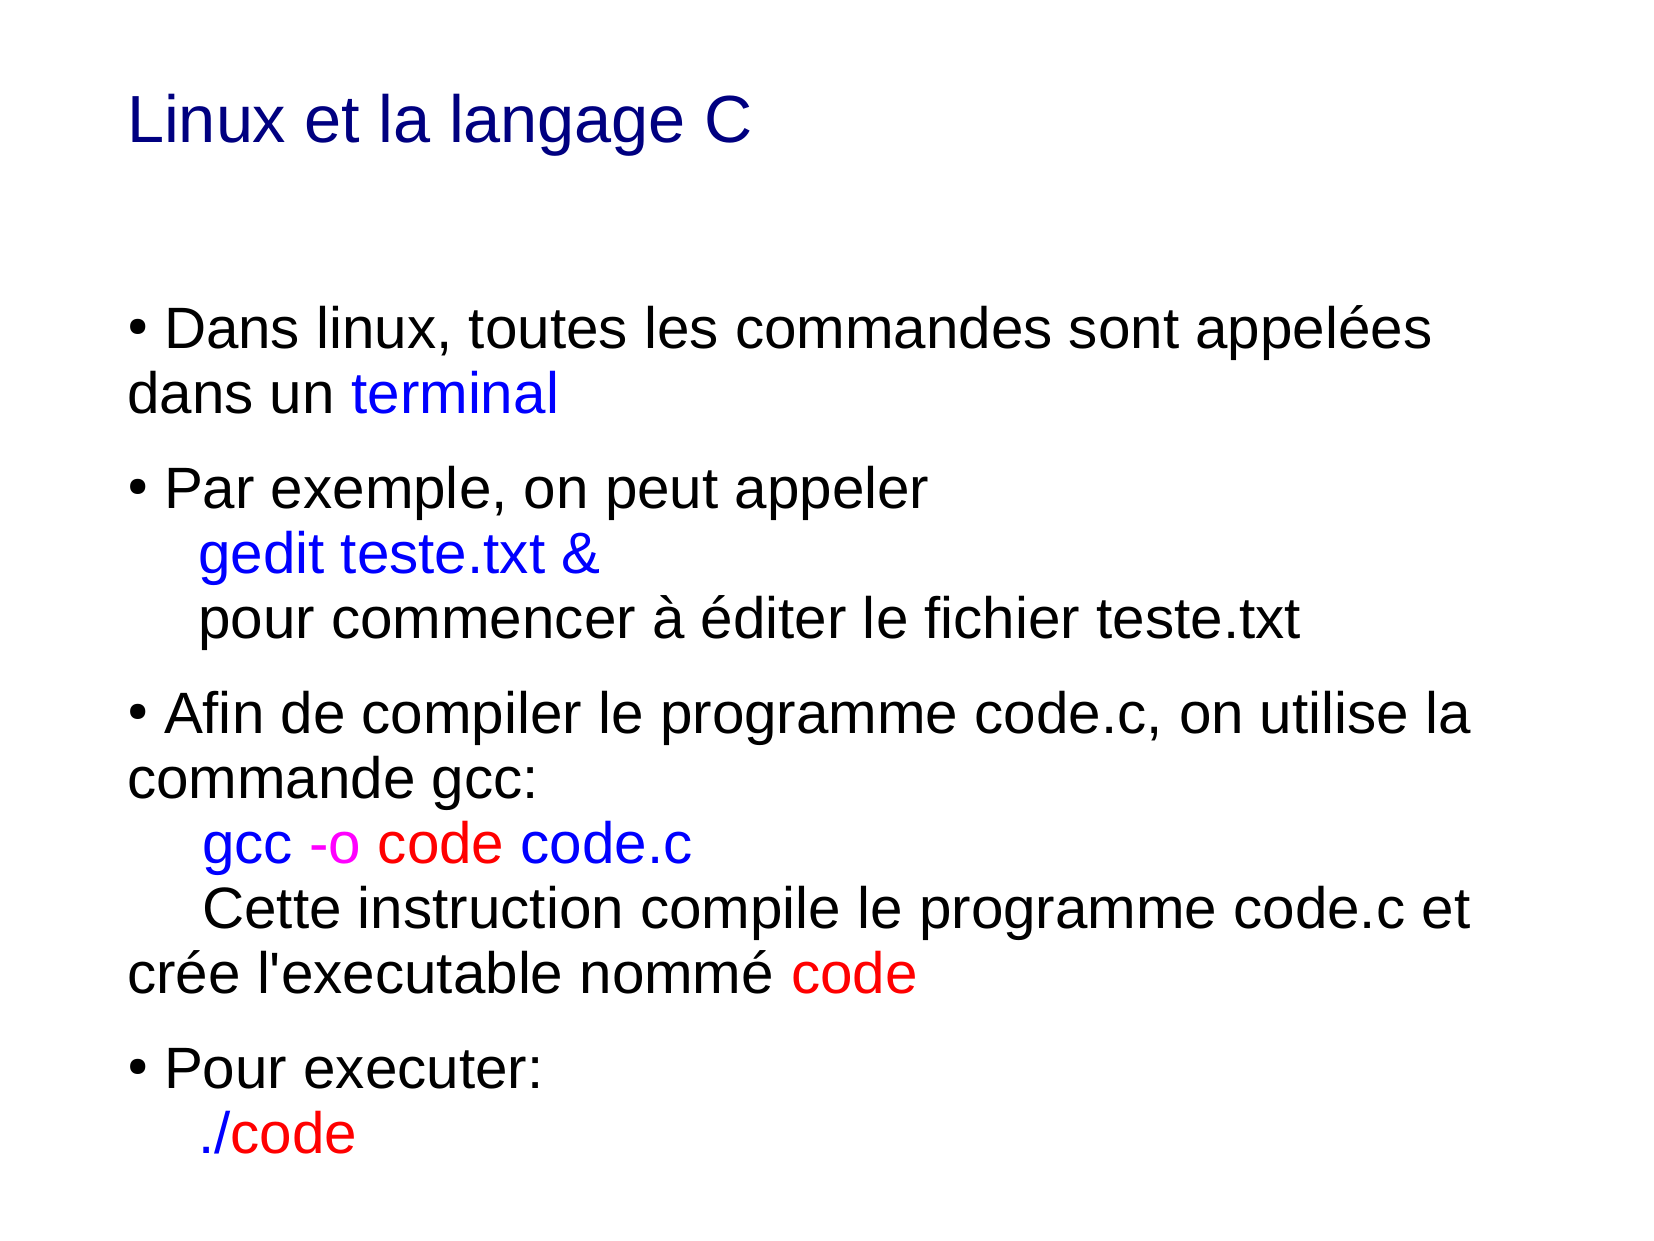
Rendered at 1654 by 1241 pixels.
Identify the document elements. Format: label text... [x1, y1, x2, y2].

text_box Linux et la langage C [112, 75, 826, 165]
text_box Dans linux, toutes les commandes sont appelées dans un terminal Par exemple, on peut appeler gedit teste.txt & pour commencer à éditer le fichier teste.txt Afin de compiler le programme code.c, on utilise la commande gcc: gcc -o code code.c Cette instruction compile le programme code.c et crée l'executable nommé code Pour executer: ./code [112, 287, 1576, 1174]
